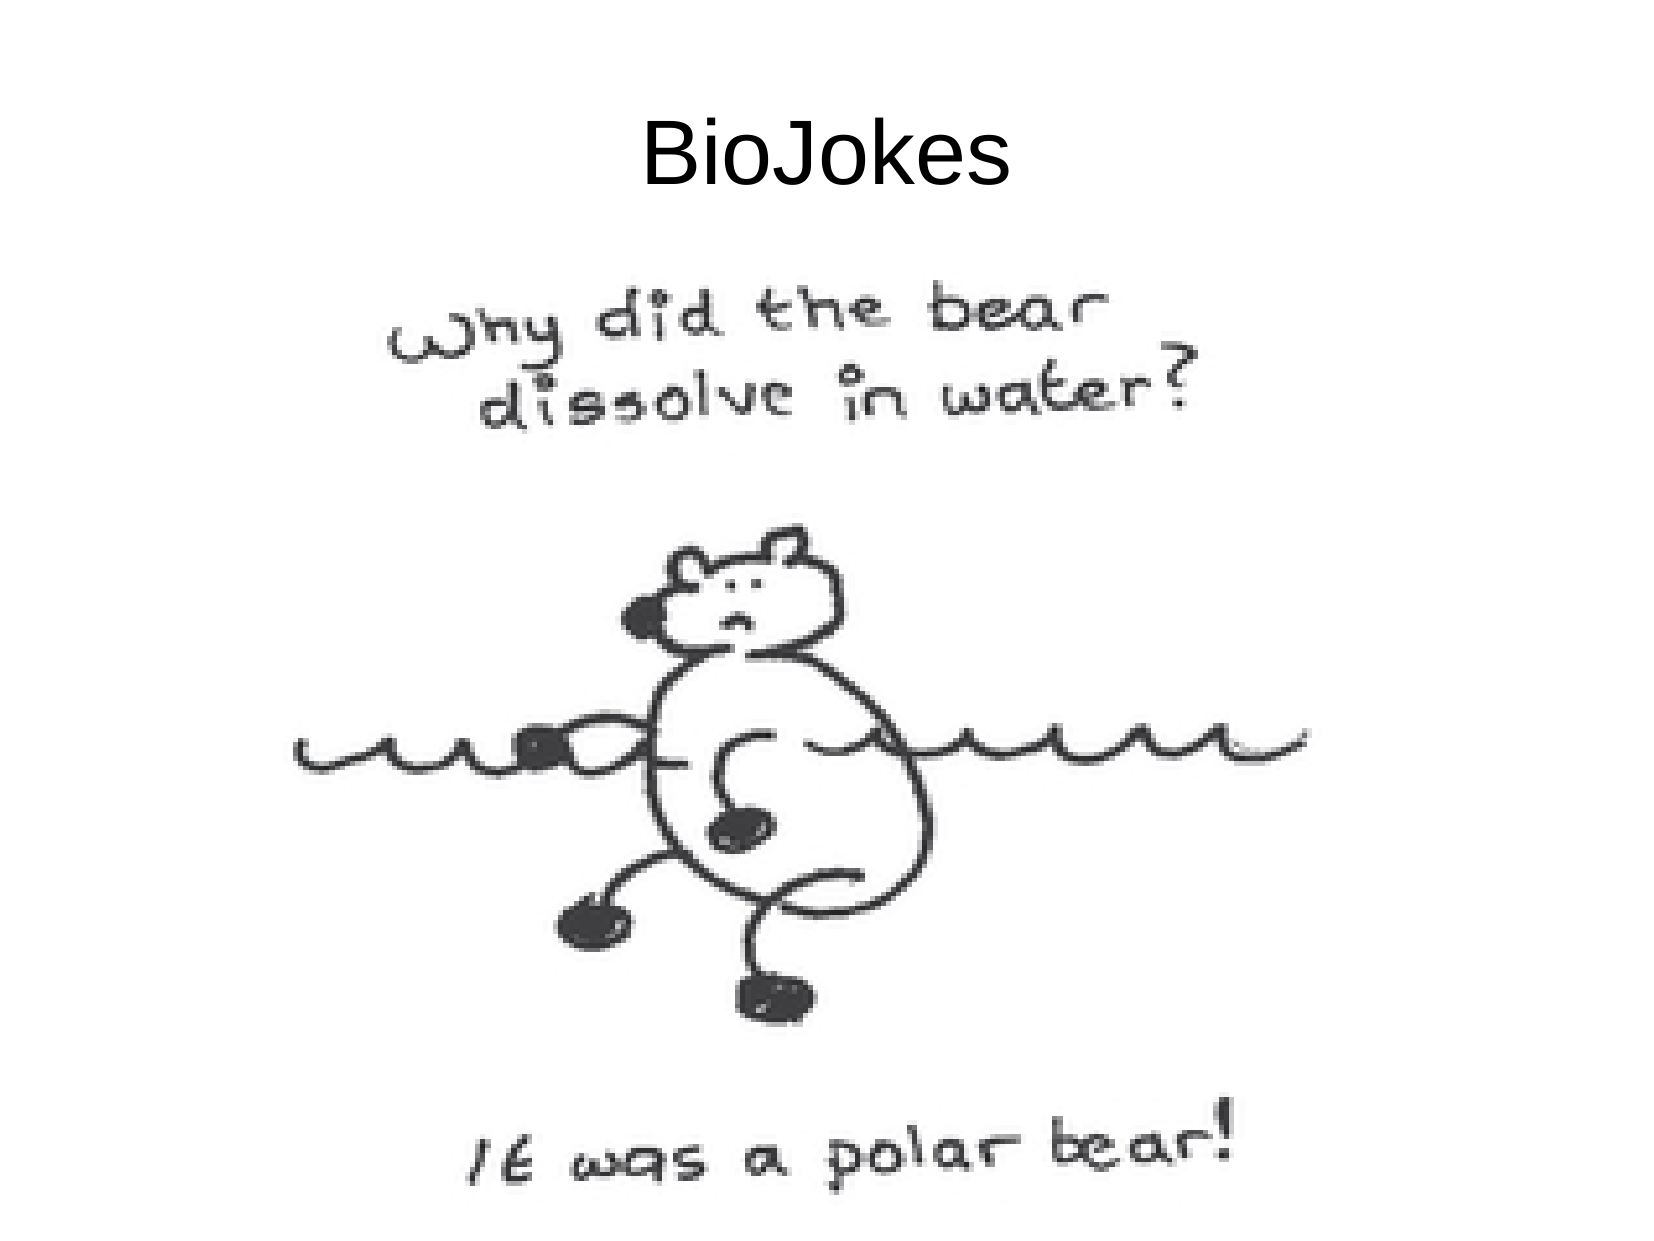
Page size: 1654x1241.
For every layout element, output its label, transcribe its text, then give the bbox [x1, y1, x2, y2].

title BioJokes [82, 49, 1571, 257]
picture [283, 271, 1323, 1205]
